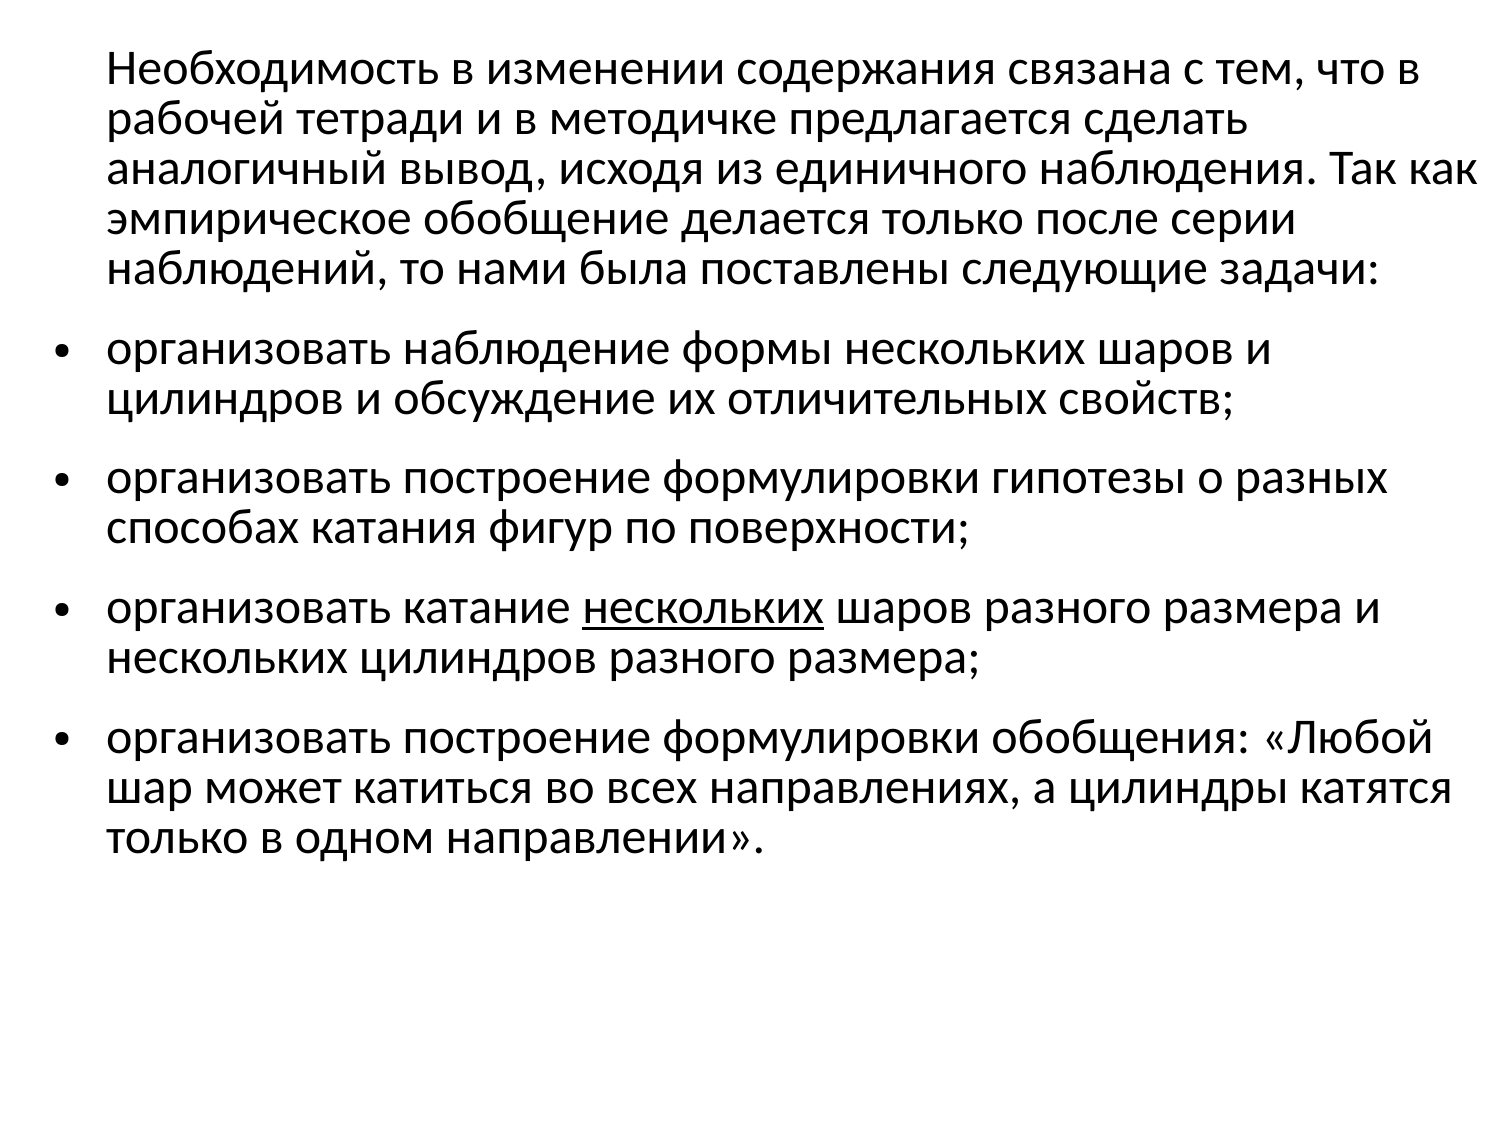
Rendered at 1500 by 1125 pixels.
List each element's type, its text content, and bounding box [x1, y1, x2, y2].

list Необходимость в изменении содержания связана с тем, что в рабочей тетради и в методичке предлагается сделать аналогичный вывод, исходя из единичного наблюдения. Так как эмпирическое обобщение делается только после серии наблюдений, то нами была поставлены следующие задачи: организовать наблюдение формы нескольких шаров и цилиндров и обсуждение их отличительных свойств; организовать построение формулировки гипотезы о разных способах катания фигур по поверхности; организовать катание нескольких шаров разного размера и нескольких цилиндров разного размера; организовать построение формулировки обобщения: «Любой шар может катиться во всех направлениях, а цилиндры катятся только в одном направлении». [35, 47, 1500, 1125]
